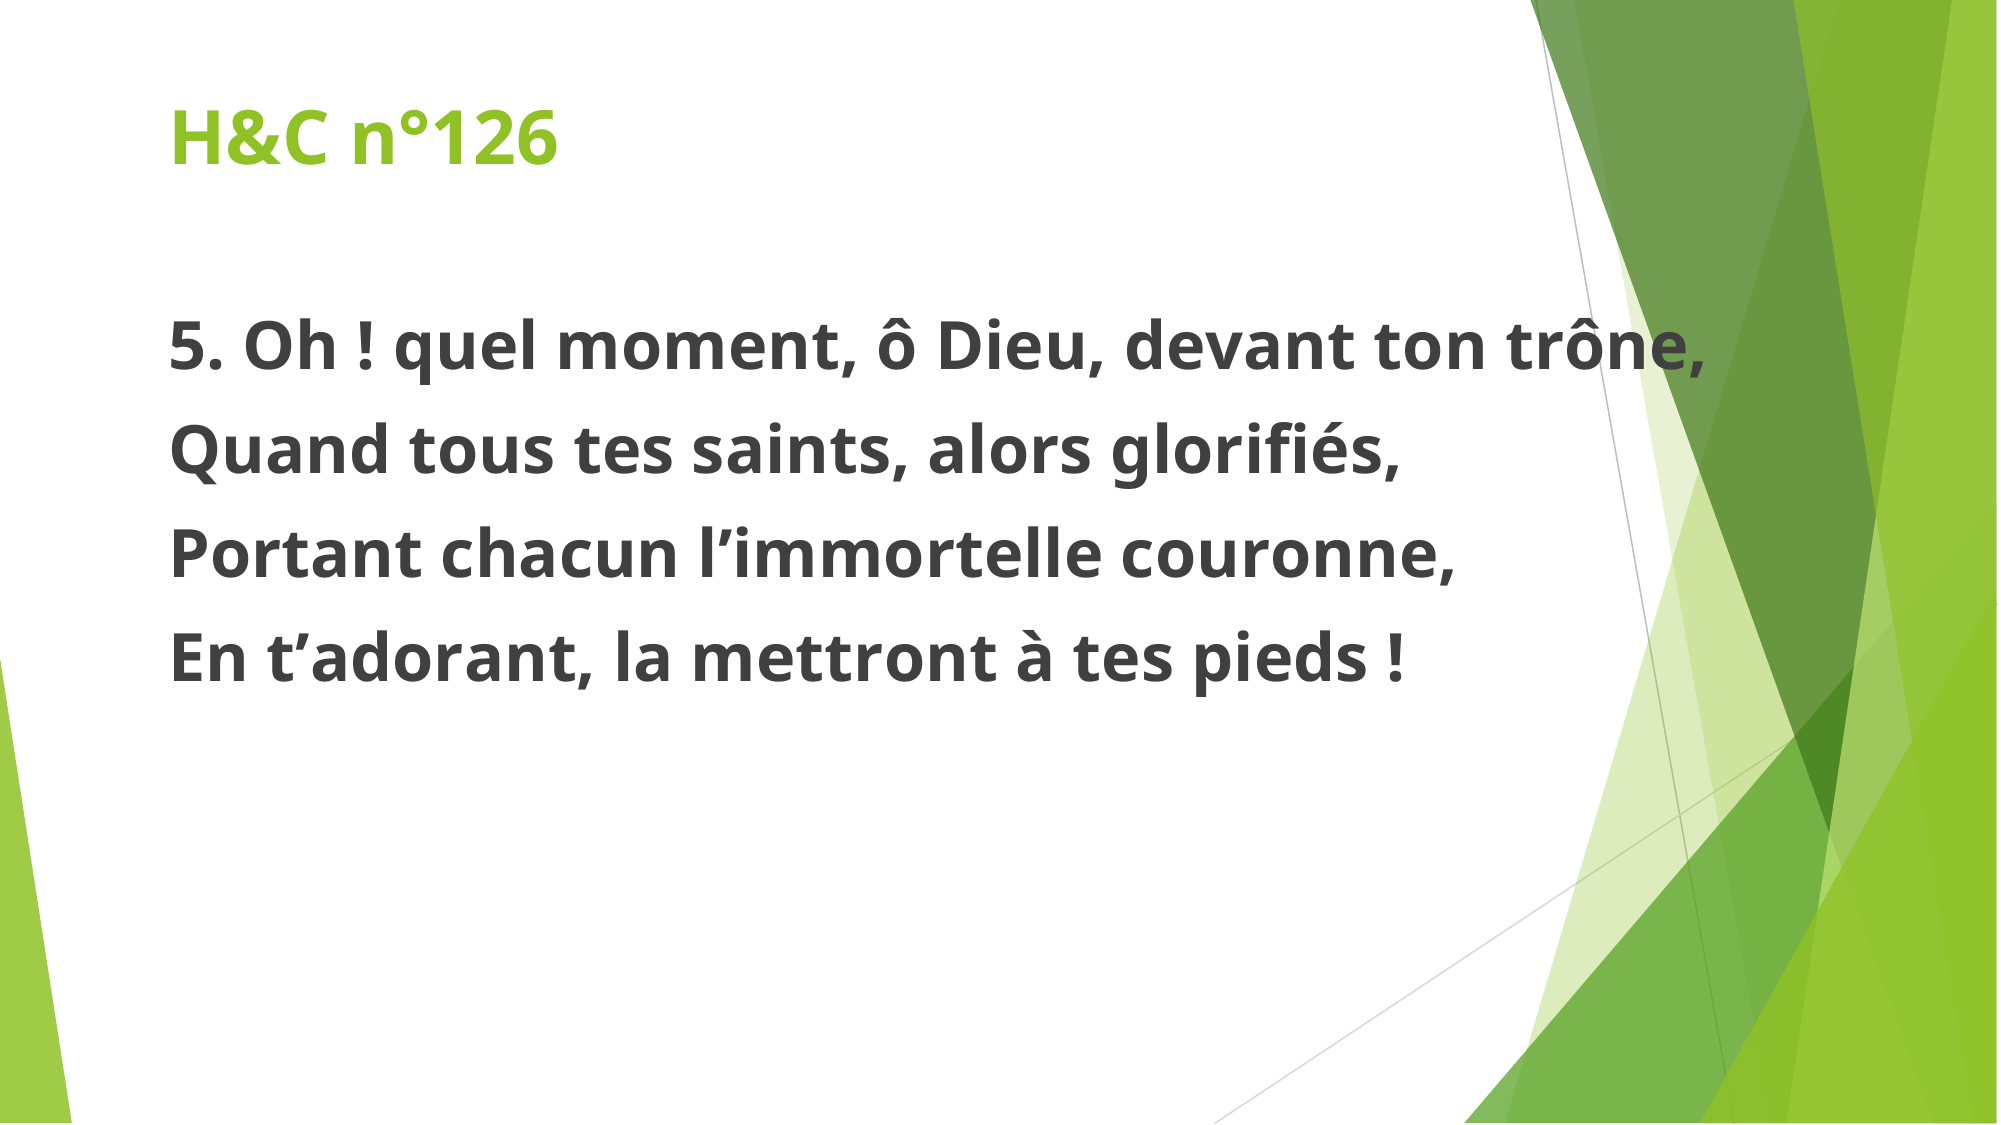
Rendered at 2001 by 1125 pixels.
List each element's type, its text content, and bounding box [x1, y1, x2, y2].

text_box H&C n°126 [153, 82, 603, 189]
text_box 5. Oh ! quel moment, ô Dieu, devant ton trône, Quand tous tes saints, alors glorifiés, Portant chacun l’immortelle couronne, En t’adorant, la mettront à tes pieds ! [153, 283, 1985, 1075]
